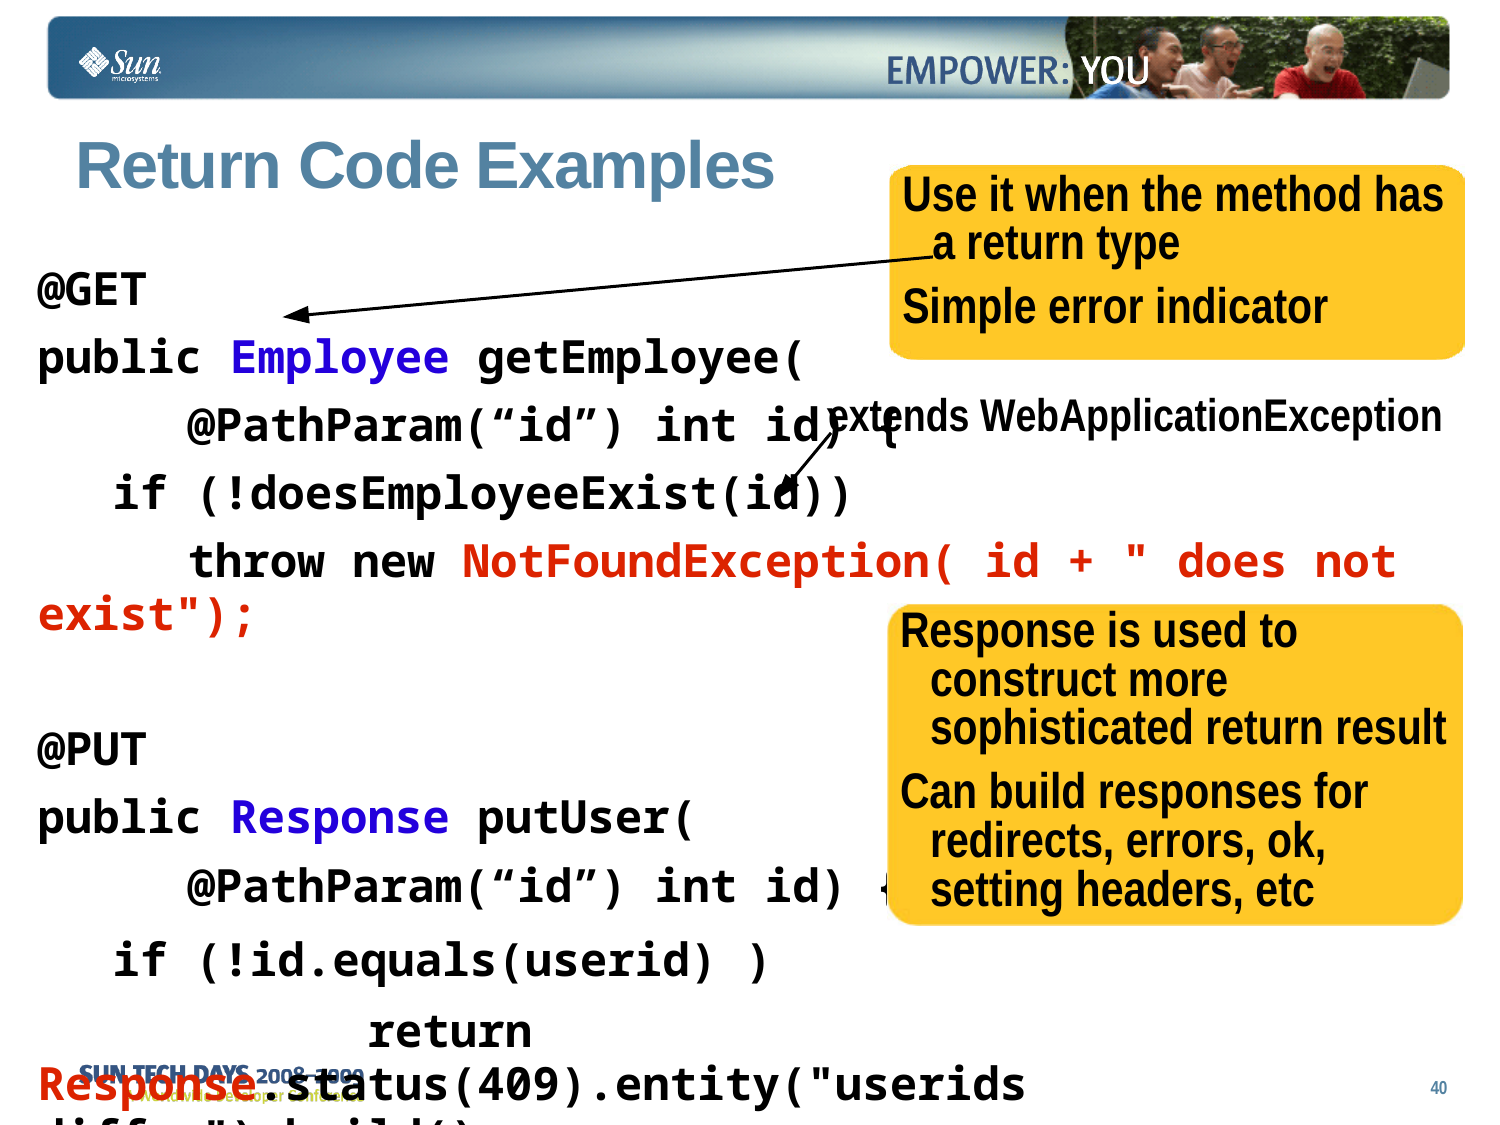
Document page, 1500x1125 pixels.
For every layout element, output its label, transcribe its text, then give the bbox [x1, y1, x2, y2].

title Return Code Examples [75, 134, 1437, 239]
text_box Response is used to construct more sophisticated return result Can build responses for redirects, errors, ok, setting headers, etc [900, 608, 1463, 920]
text_box @GET public Employee getEmployee( @PathParam(“id”) int id) { if (!doesEmployeeExist(id)) throw new NotFoundException( id + " does not exist"); [37, 262, 1463, 551]
text_box extends WebApplicationException [828, 395, 1444, 448]
picture [0, 0, 1500, 1125]
text_box Use it when the method has a return type Simple error indicator [902, 172, 1465, 360]
text_box @PUT public Response putUser( @PathParam(“id”) int id) { if (!id.equals(userid) ) return Response.status(409).entity("userids differ").build(); [37, 723, 1463, 1019]
